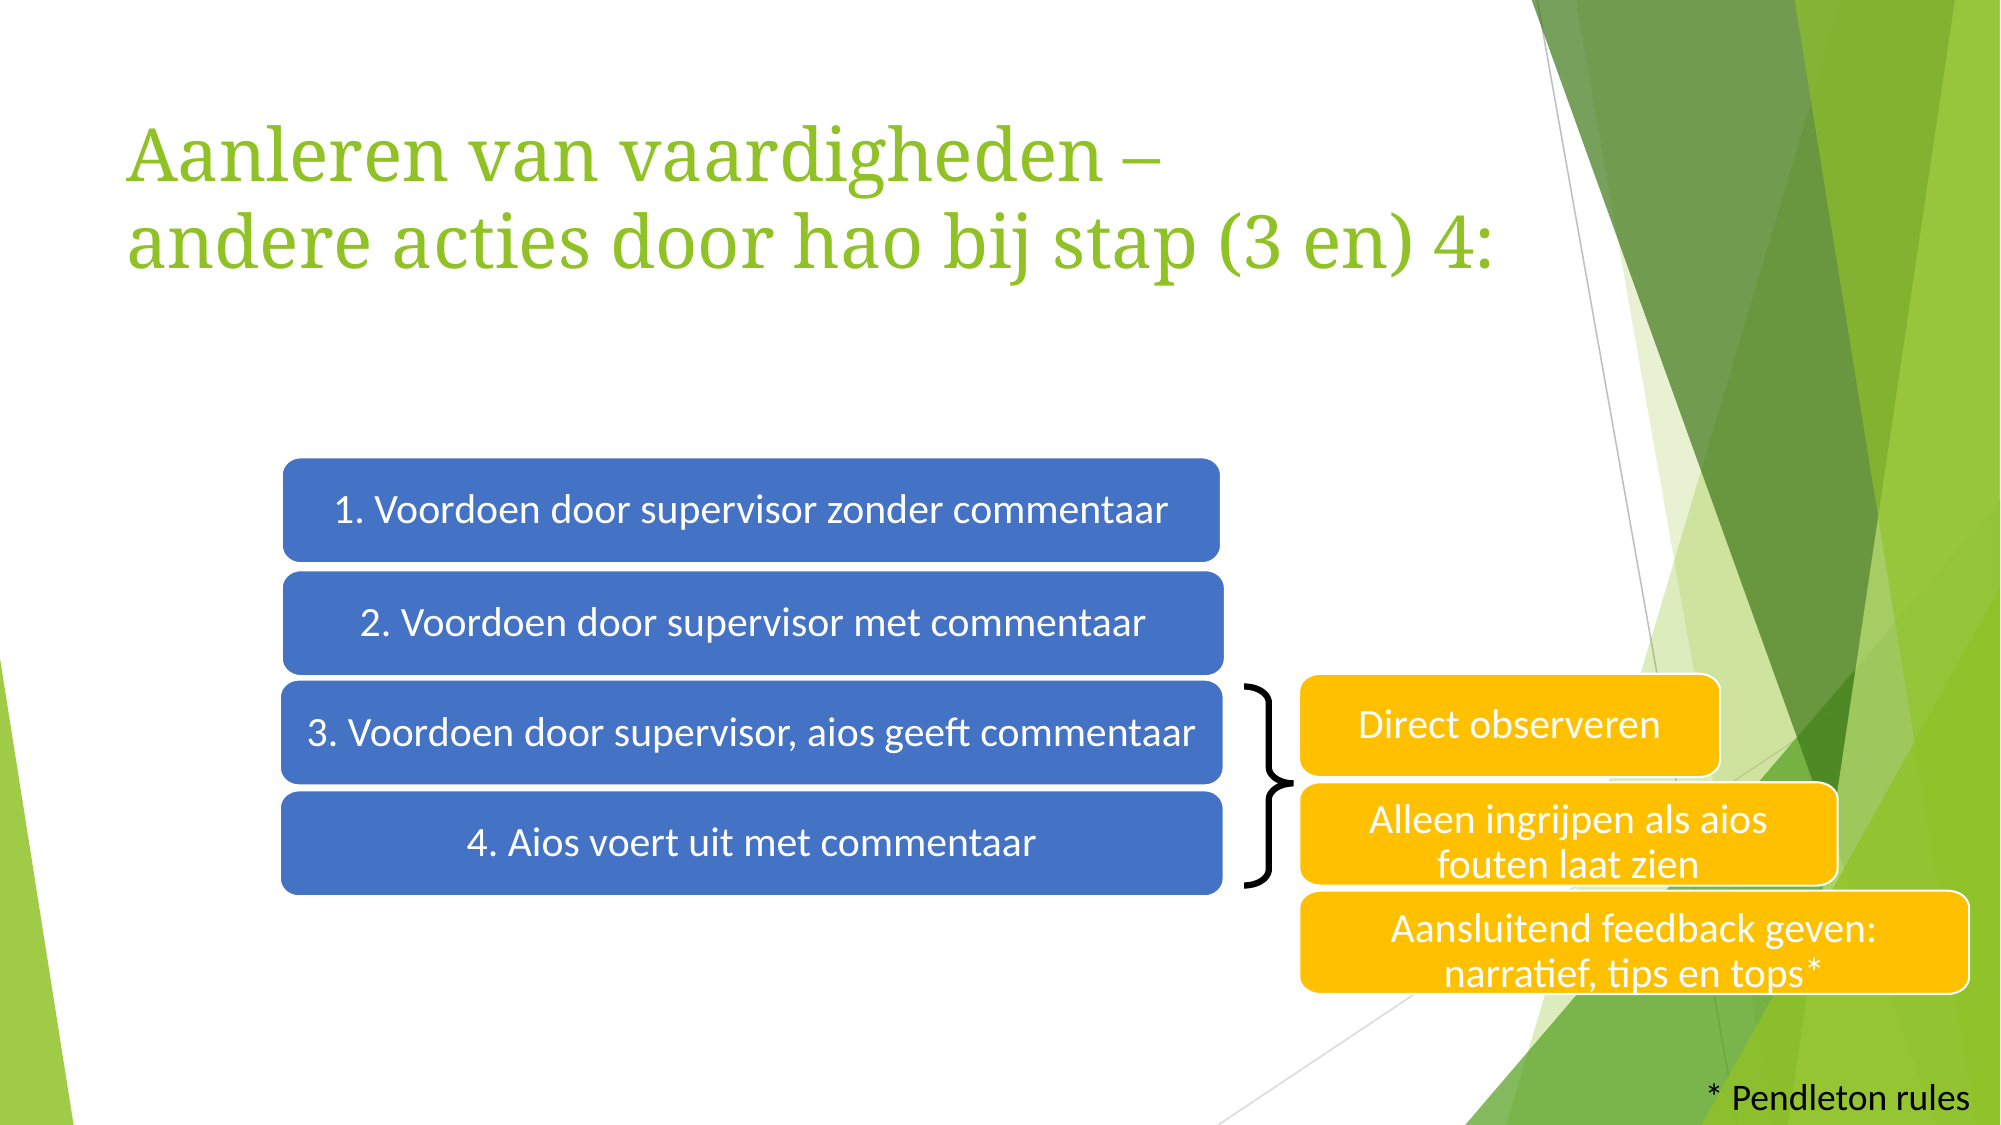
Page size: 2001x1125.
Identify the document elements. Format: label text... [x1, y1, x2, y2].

text_box Alleen ingrijpen als aios fouten laat zien [1299, 782, 1838, 886]
text_box 3. Voordoen door supervisor, aios geeft commentaar [279, 679, 1224, 786]
text_box 2. Voordoen door supervisor met commentaar [281, 570, 1225, 677]
text_box * Pendleton rules [1689, 1065, 2000, 1125]
text_box 4. Aios voert uit met commentaar [279, 790, 1224, 897]
text_box Aansluitend feedback geven: narratief, tips en tops* [1299, 890, 1970, 995]
title Aanleren van vaardigheden – andere acties door hao bij stap (3 en) 4: [111, 99, 1522, 317]
text_box Direct observeren [1299, 673, 1721, 778]
text_box 1. Voordoen door supervisor zonder commentaar [281, 457, 1221, 564]
